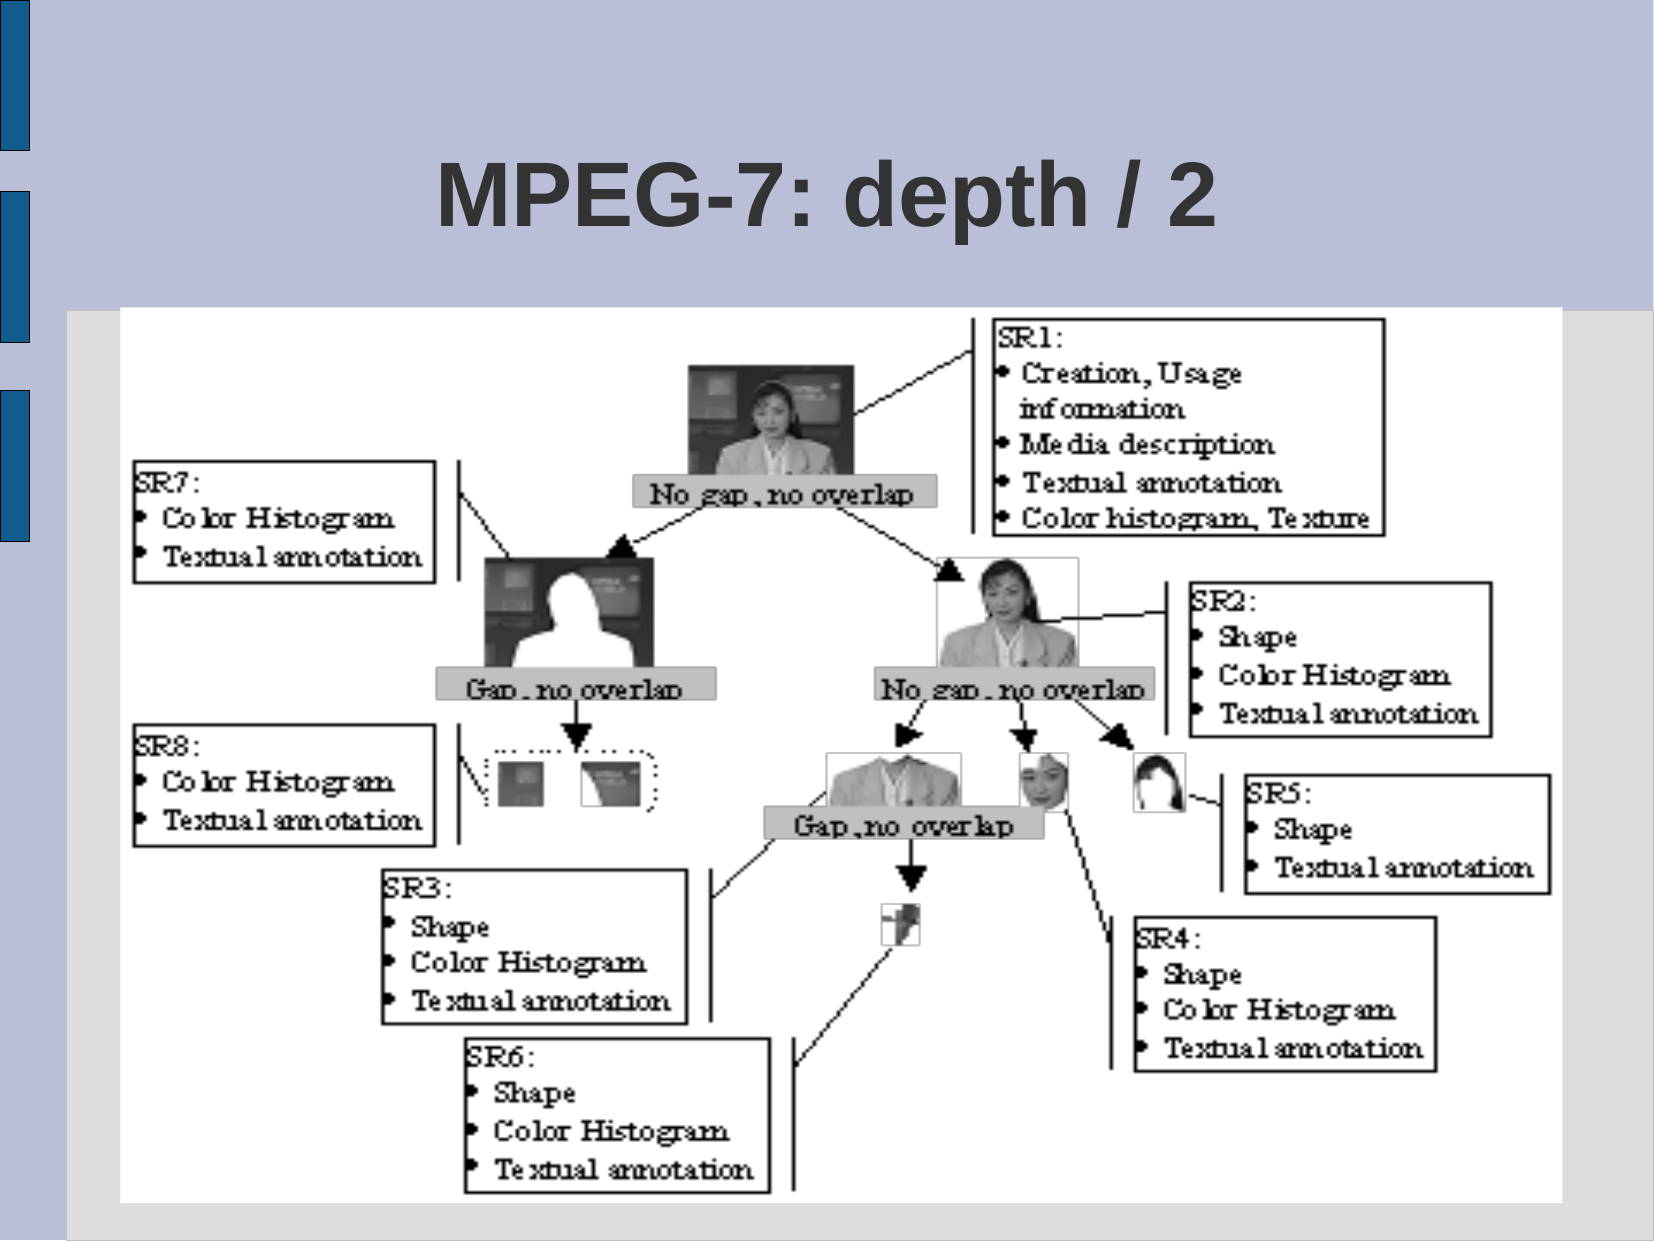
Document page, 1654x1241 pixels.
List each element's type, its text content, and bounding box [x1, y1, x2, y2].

picture [120, 307, 1563, 1204]
title MPEG-7: depth / 2 [121, 98, 1534, 291]
